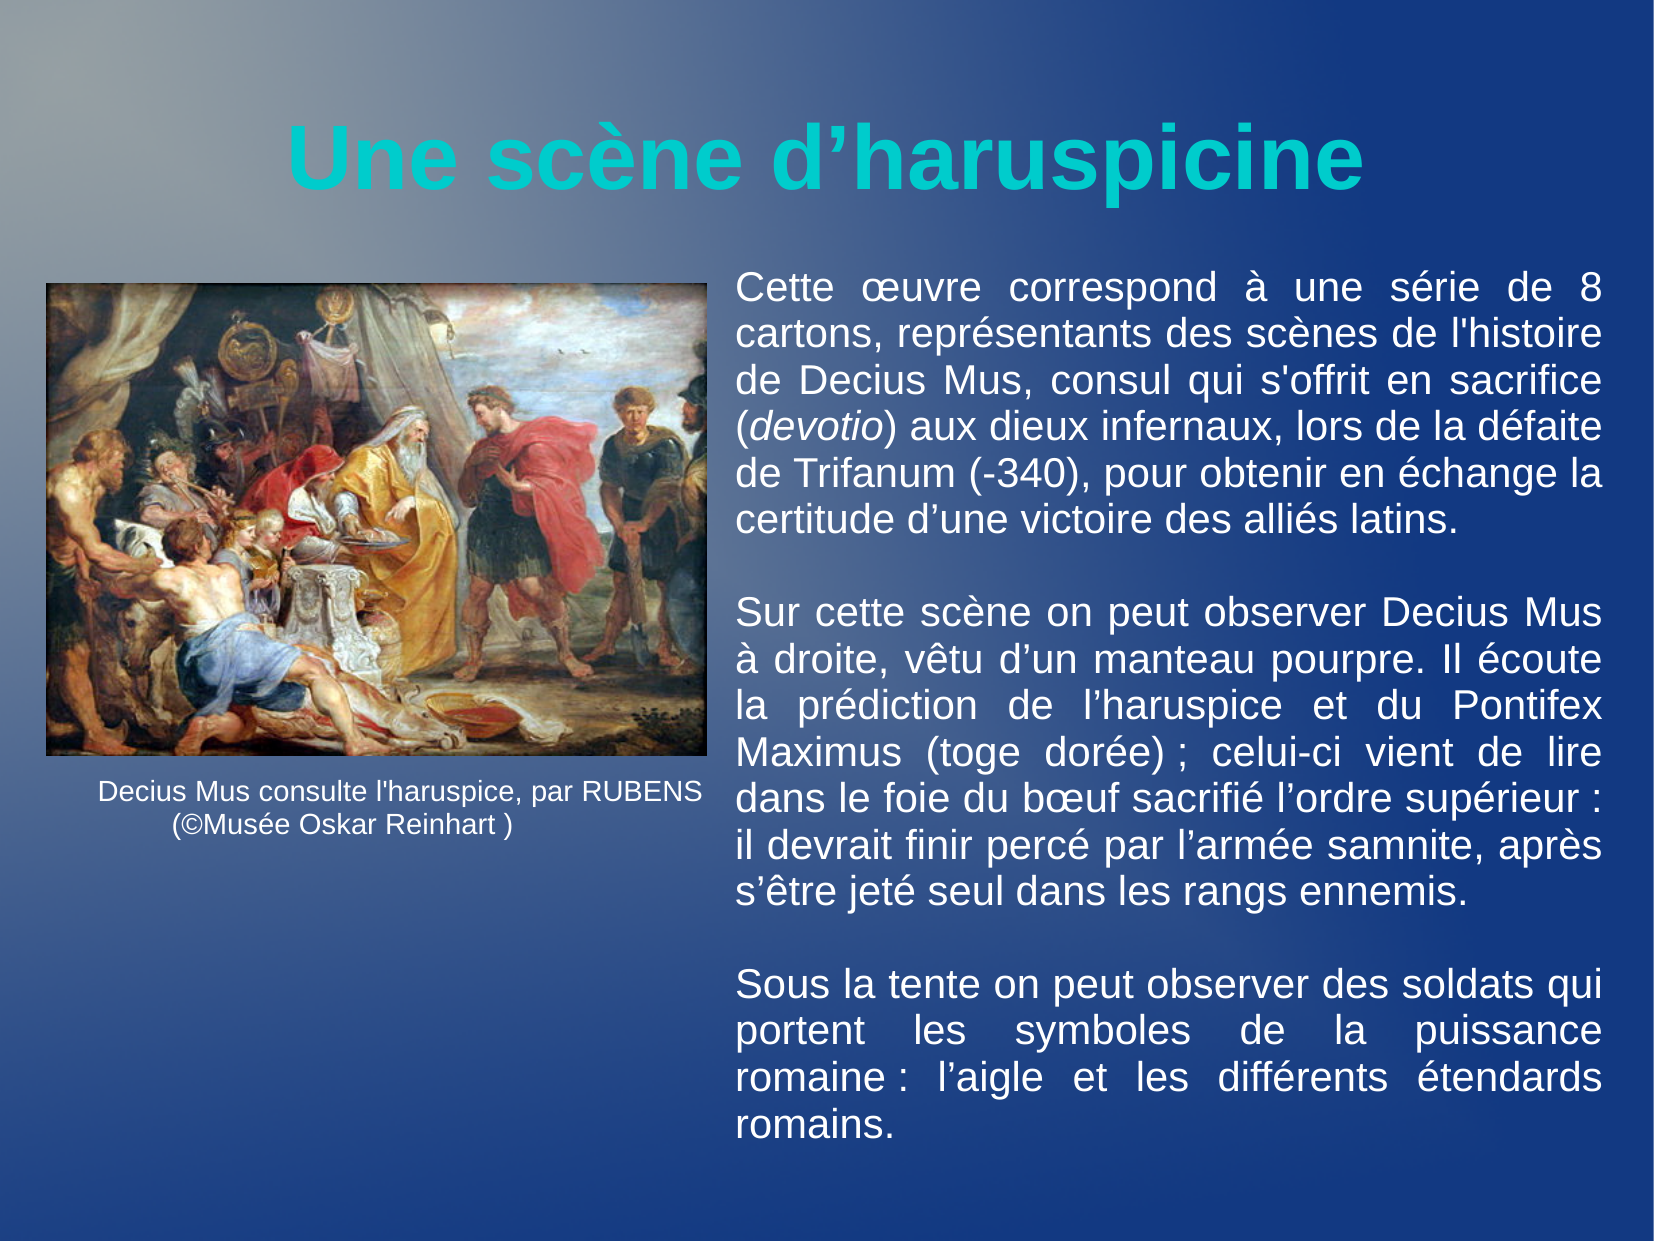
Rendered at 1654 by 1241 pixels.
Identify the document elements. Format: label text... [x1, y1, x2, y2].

picture [0, 0, 1654, 1241]
text_box Cette œuvre correspond à une série de 8 cartons, représentants des scènes de l'histoire de Decius Mus, consul qui s'offrit en sacrifice (devotio) aux dieux infernaux, lors de la défaite de Trifanum (-340), pour obtenir en échange la certitude d’une victoire des alliés latins. Sur cette scène on peut observer Decius Mus à droite, vêtu d’un manteau pourpre. Il écoute la prédiction de l’haruspice et du Pontifex Maximus (toge dorée) ; celui-ci vient de lire dans le foie du bœuf sacrifié l’ordre supérieur : il devrait finir percé par l’armée samnite, après s’être jeté seul dans les rangs ennemis. Sous la tente on peut observer des soldats qui portent les symboles de la puissance romaine : l’aigle et les différents étendards romains. [720, 256, 1619, 1241]
text_box Decius Mus consulte l'haruspice, par RUBENS (©Musée Oskar Reinhart ) [82, 767, 720, 877]
title Une scène d’haruspicine [82, 49, 1571, 257]
